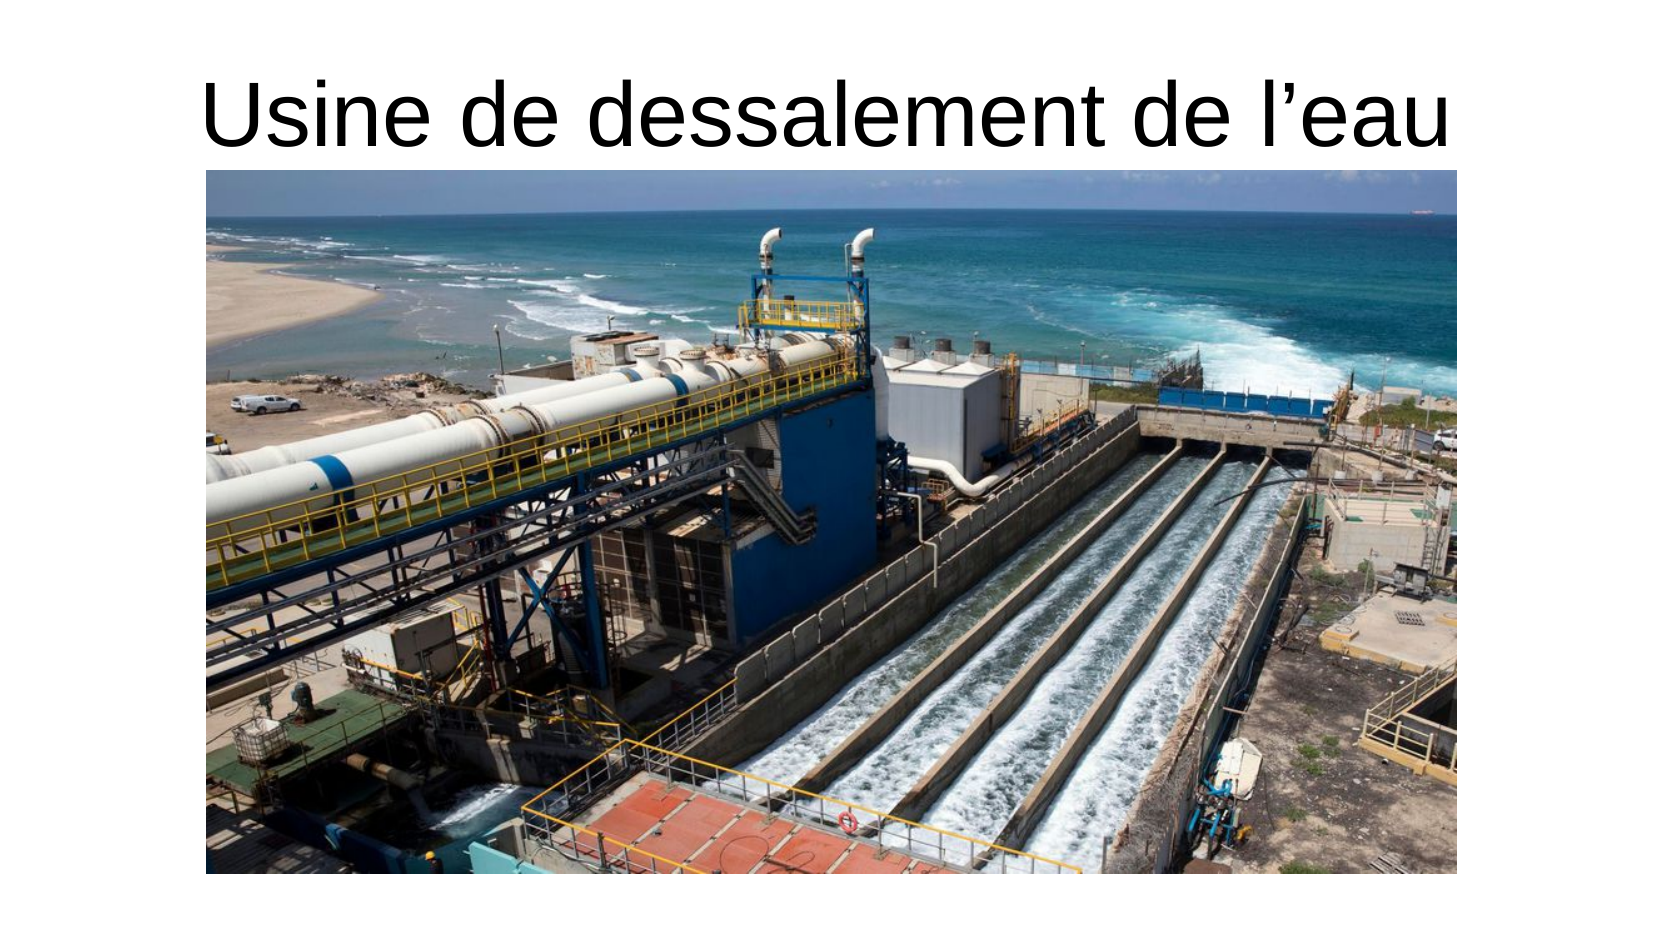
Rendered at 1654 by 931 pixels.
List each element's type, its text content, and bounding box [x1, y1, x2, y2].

title Usine de dessalement de l’eau [82, 37, 1571, 193]
picture [206, 170, 1457, 875]
